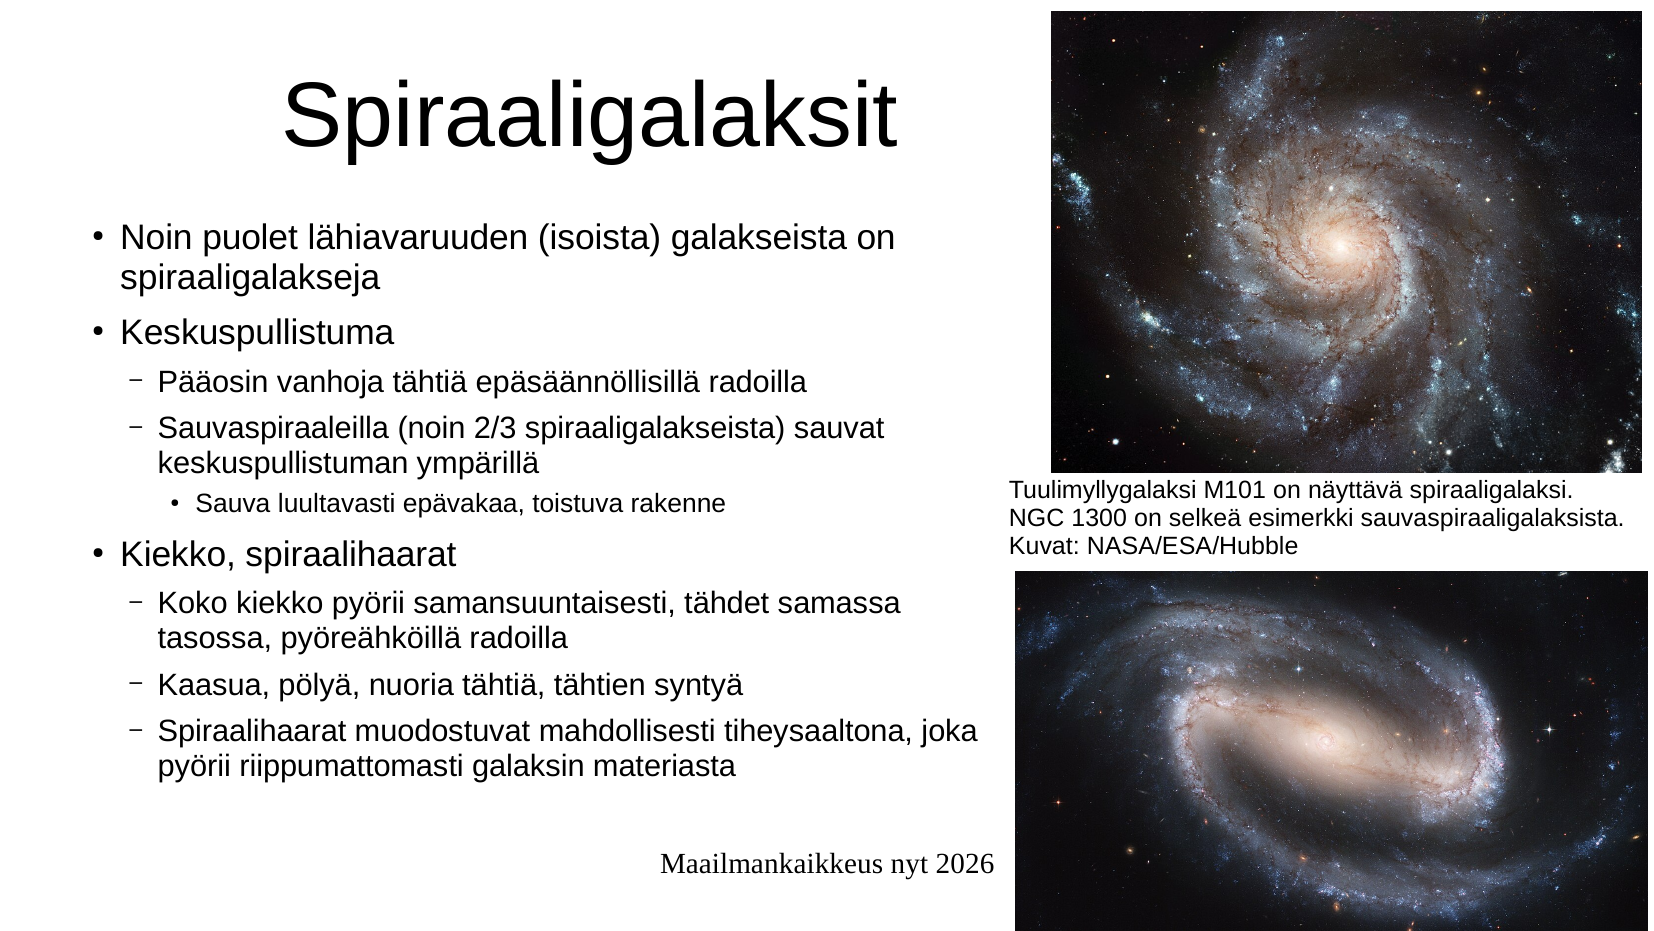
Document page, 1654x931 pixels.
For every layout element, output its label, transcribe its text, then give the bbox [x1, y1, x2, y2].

text_box Tuulimyllygalaksi M101 on näyttävä spiraaligalaksi. NGC 1300 on selkeä esimerkki sauvaspiraaligalaksista. Kuvat: NASA/ESA/Hubble [994, 468, 1642, 567]
picture [1015, 571, 1648, 931]
list Noin puolet lähiavaruuden (isoista) galakseista on spiraaligalakseja Keskuspullistuma Pääosin vanhoja tähtiä epäsäännöllisillä radoilla Sauvaspiraaleilla (noin 2/3 spiraaligalakseista) sauvat keskuspullistuman ympärillä Sauva luultavasti epävakaa, toistuva rakenne Kiekko, spiraalihaarat Koko kiekko pyörii samansuuntaisesti, tähdet samassa tasossa, pyöreähköillä radoilla Kaasua, pölyä, nuoria tähtiä, tähtien syntyä Spiraalihaarat muodostuvat mahdollisesti tiheysaaltona, joka pyörii riippumattomasti galaksin materiasta [82, 217, 1004, 792]
picture [1051, 11, 1642, 468]
title Spiraaligalaksit [82, 37, 1051, 193]
